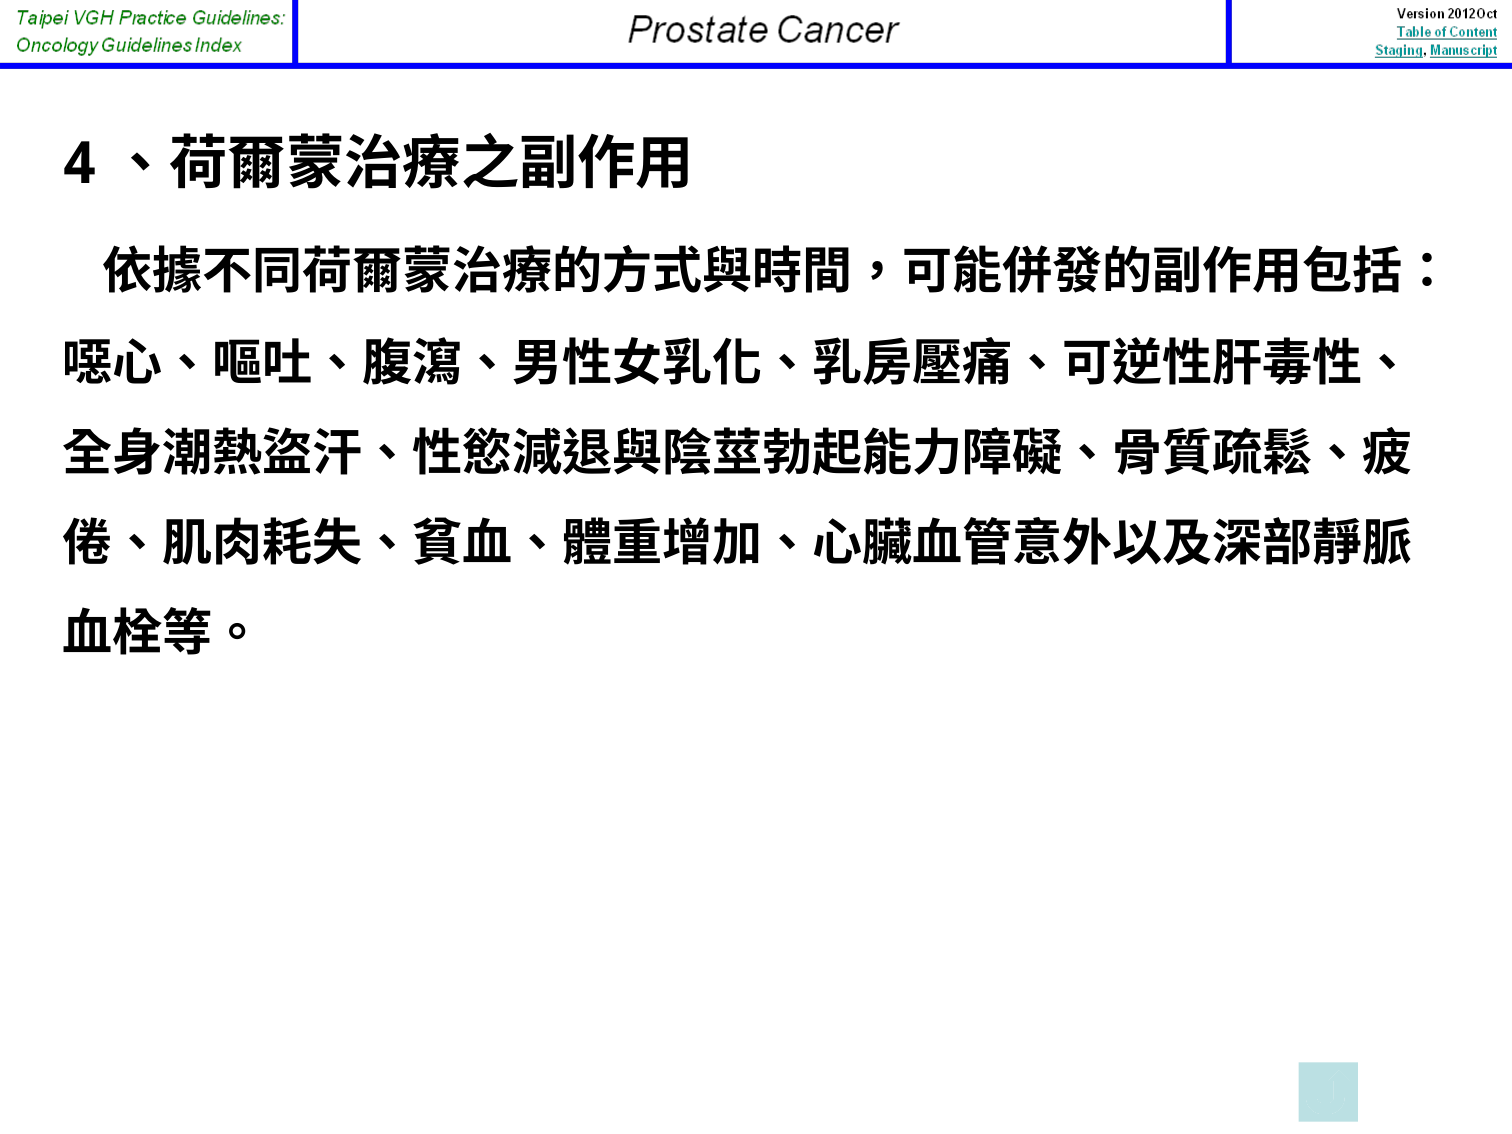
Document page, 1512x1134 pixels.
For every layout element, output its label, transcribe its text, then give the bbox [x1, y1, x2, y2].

subtitle 4、荷爾蒙治療之副作用 依據不同荷爾蒙治療的方式與時間，可能併發的副作用包括：噁心、嘔吐、腹瀉、男性女乳化、乳房壓痛、可逆性肝毒性、全身潮熱盜汗、性慾減退與陰莖勃起能力障礙、骨質疏鬆、疲倦、肌肉耗失、貧血、體重增加、心臟血管意外以及深部靜脈血栓等。 [47, 82, 1477, 674]
